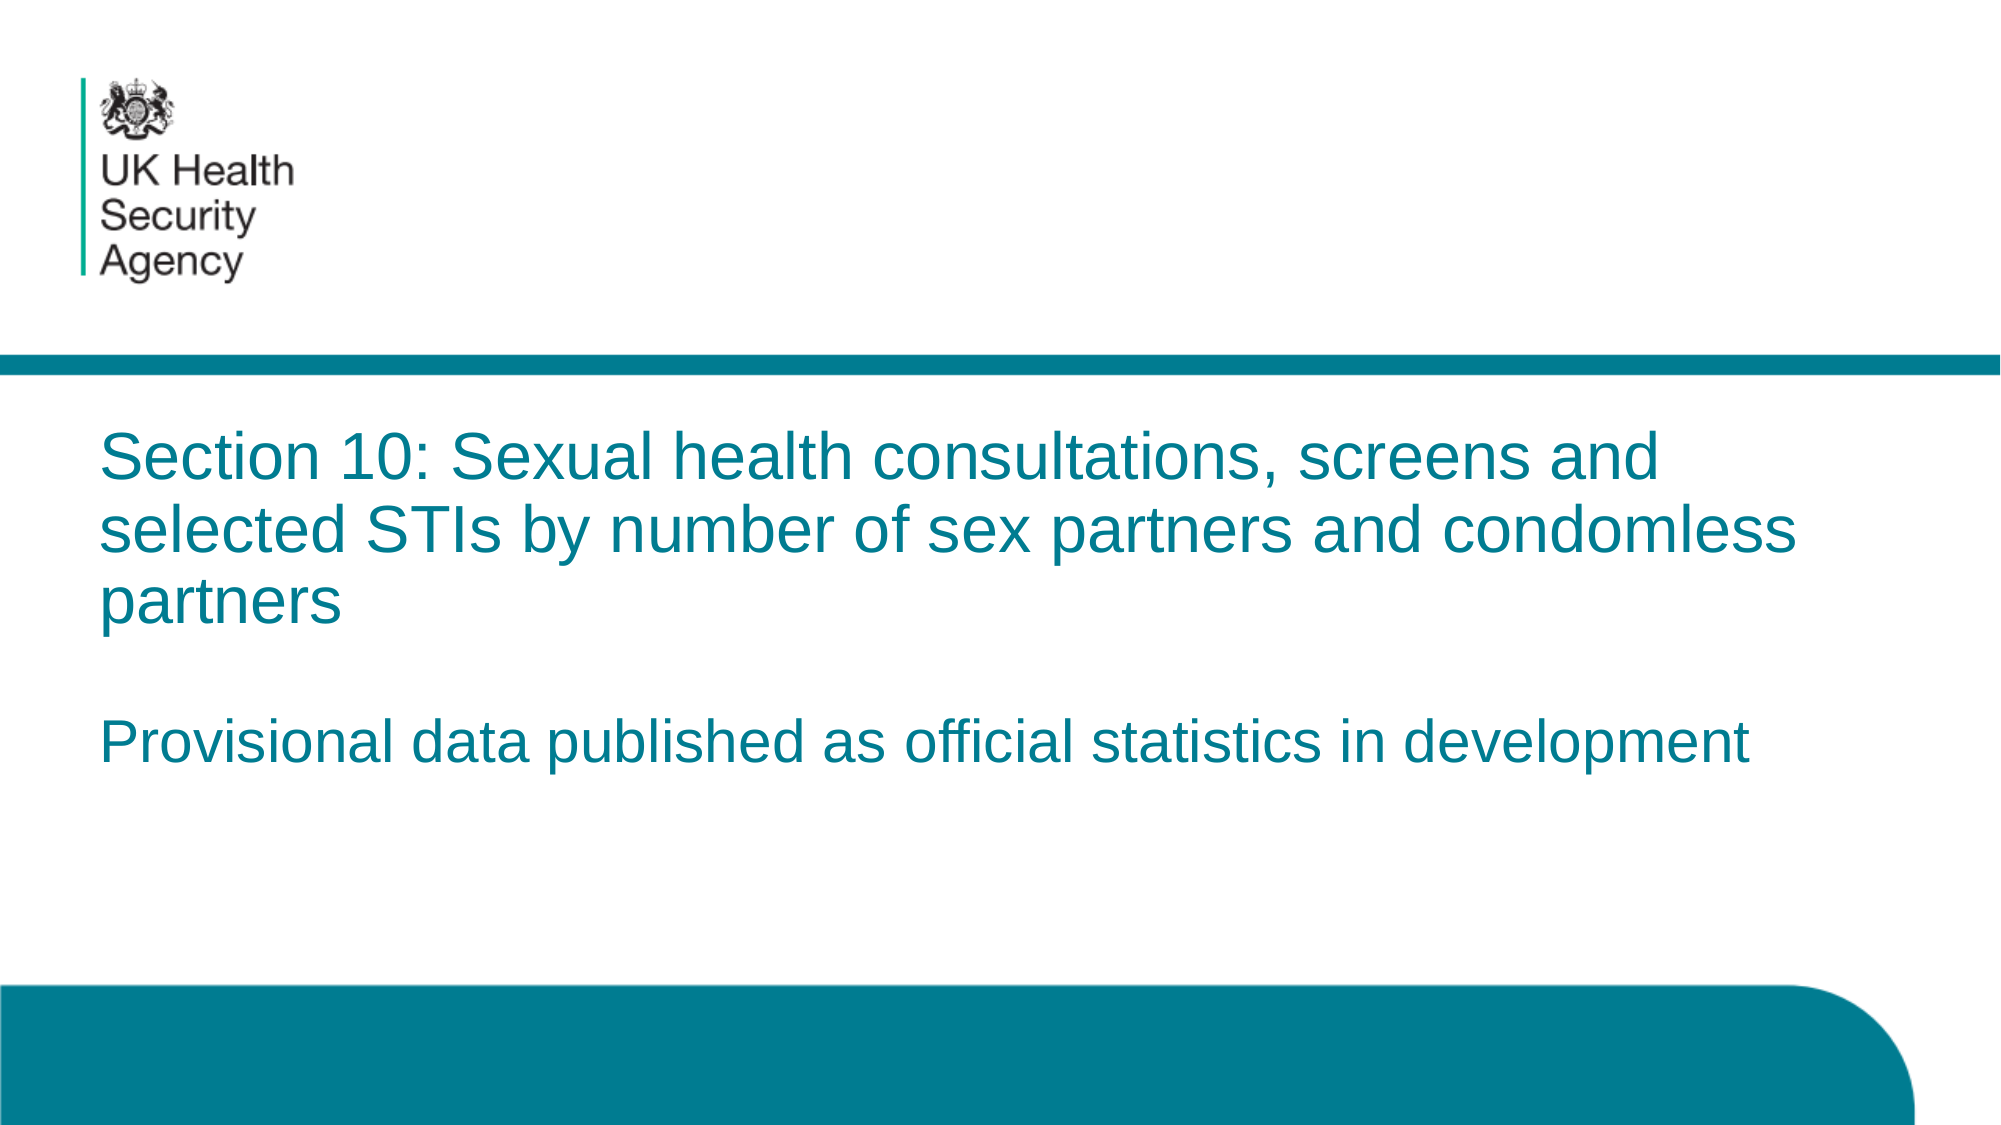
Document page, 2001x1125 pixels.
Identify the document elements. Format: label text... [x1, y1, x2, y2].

title Section 10: Sexual health consultations, screens and selected STIs by number of sex partners and condomless partners Provisional data published as official statistics in development [84, 414, 1922, 952]
